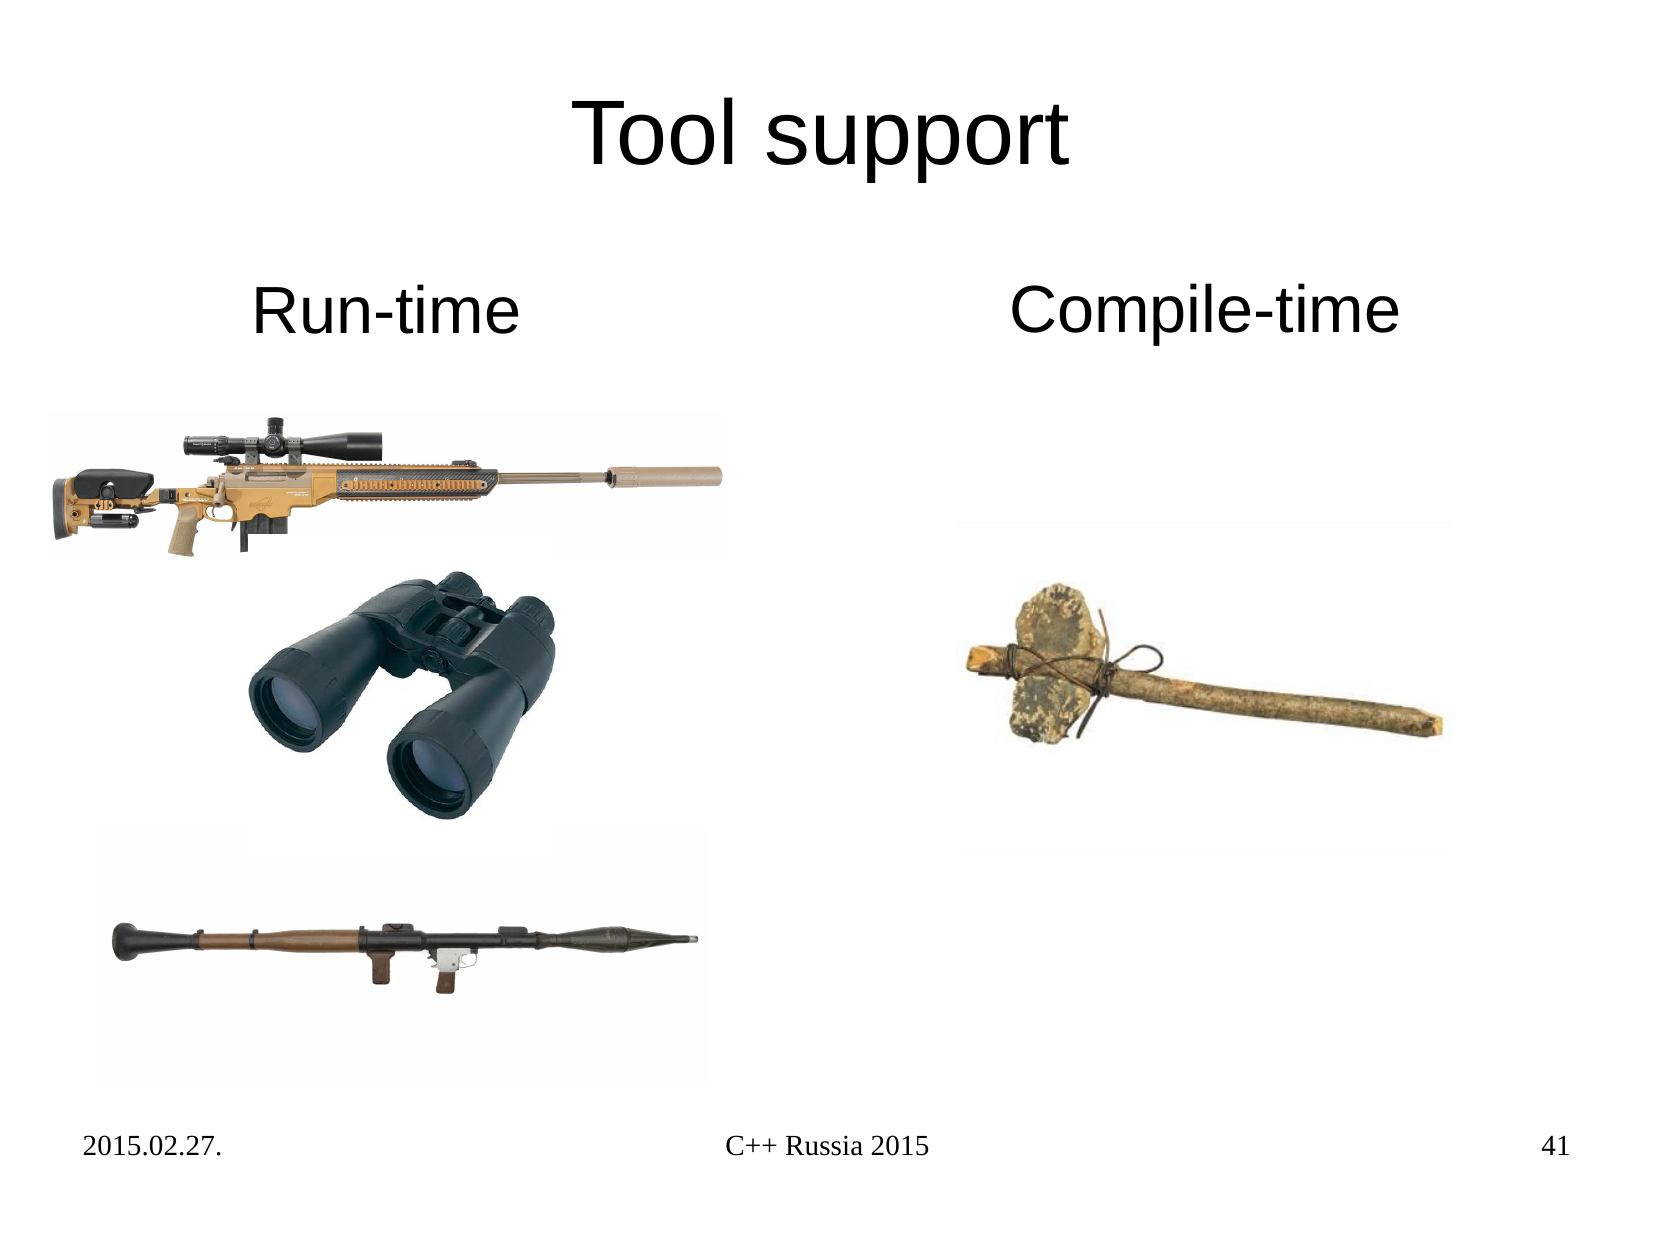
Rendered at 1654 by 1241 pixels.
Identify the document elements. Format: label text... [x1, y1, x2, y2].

picture [956, 521, 1453, 857]
picture [47, 411, 727, 1087]
text_box Compile-time [994, 264, 1418, 355]
text_box Run-time [236, 265, 537, 356]
title Tool support [76, 29, 1565, 237]
